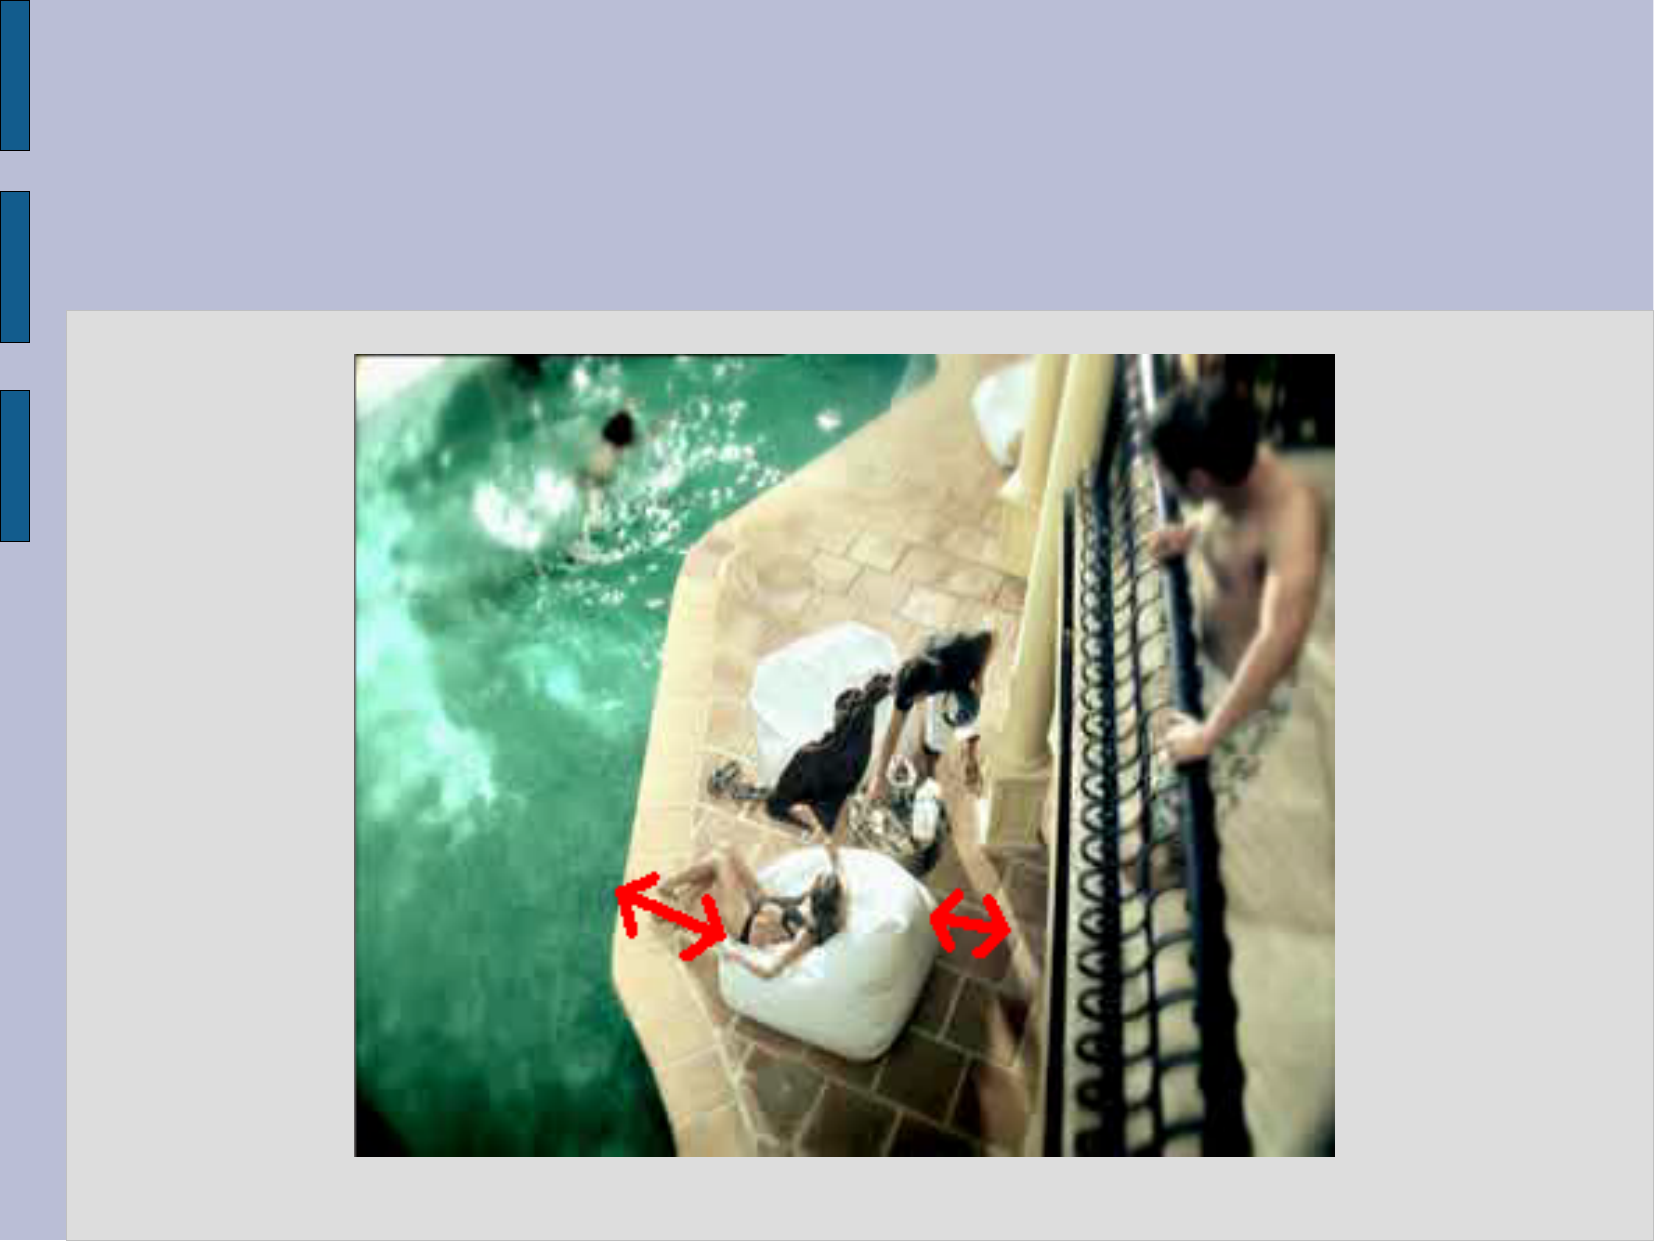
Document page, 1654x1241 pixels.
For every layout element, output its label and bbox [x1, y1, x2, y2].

picture [354, 354, 1335, 1157]
